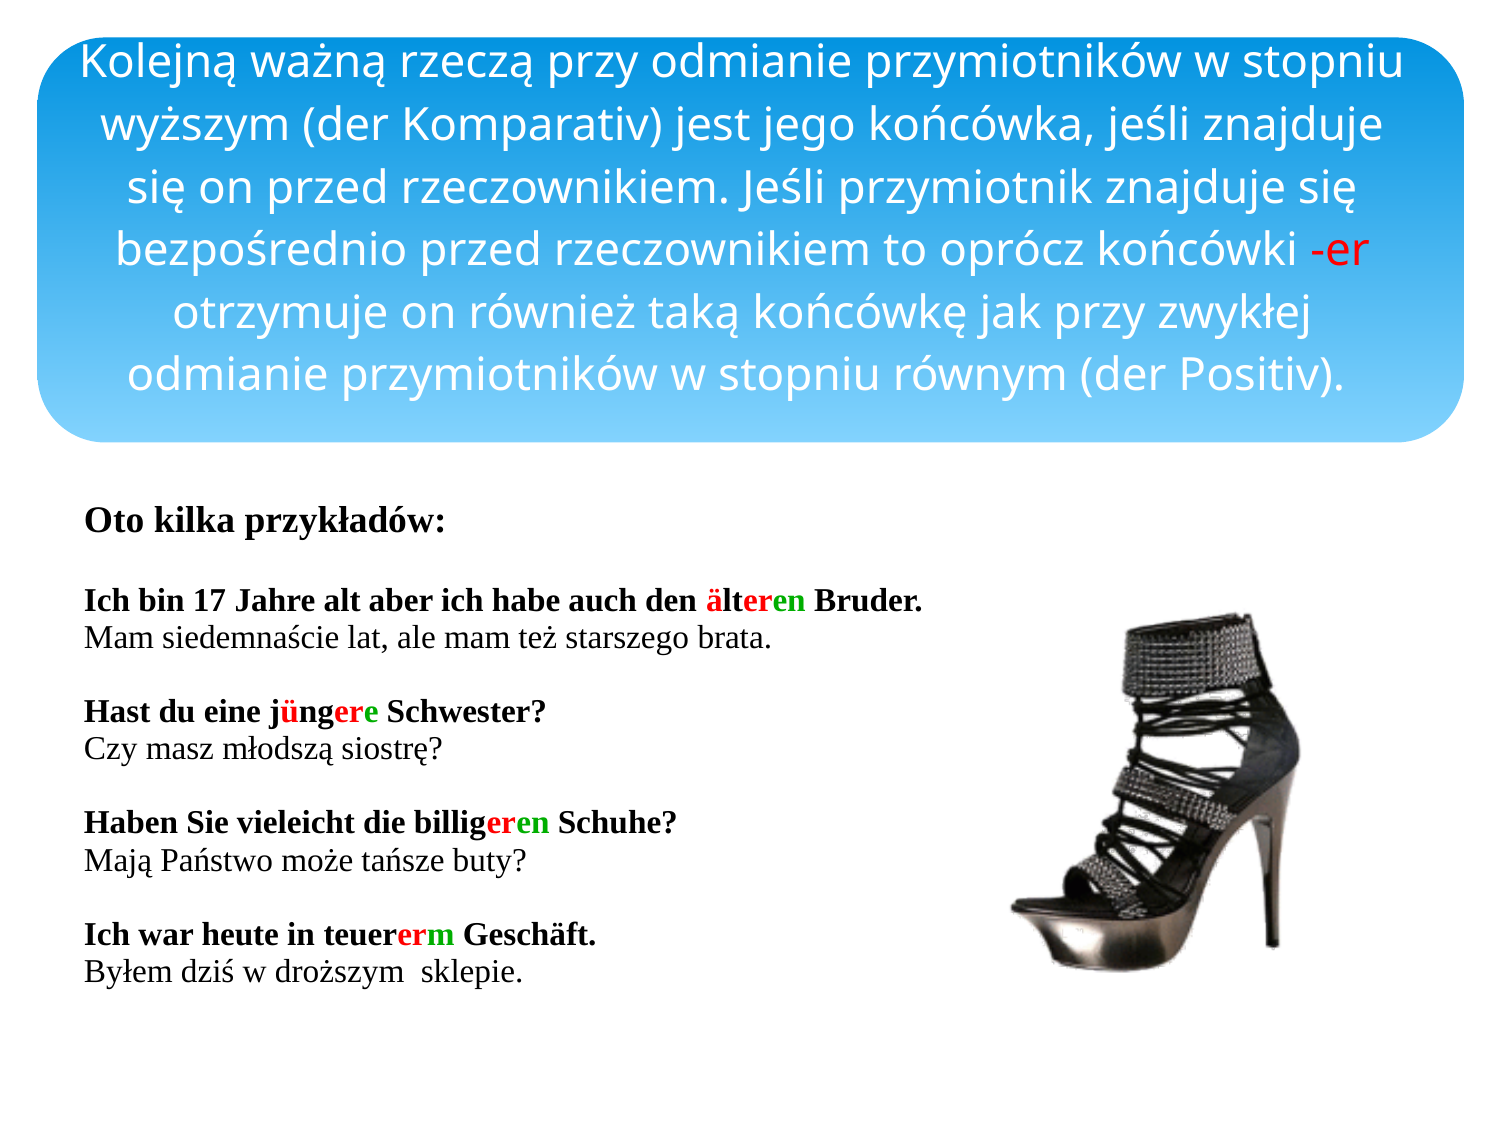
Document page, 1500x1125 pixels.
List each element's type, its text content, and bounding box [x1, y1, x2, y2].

title Kolejną ważną rzeczą przy odmianie przymiotników w stopniu wyższym (der Komparativ) jest jego końcówka, jeśli znajduje się on przed rzeczownikiem. Jeśli przymiotnik znajduje się bezpośrednio przed rzeczownikiem to oprócz końcówki -er otrzymuje on również taką końcówkę jak przy zwykłej odmianie przymiotników w stopniu równym (der Positiv). [67, 49, 1418, 384]
picture [1003, 590, 1304, 1004]
subtitle Oto kilka przykładów: Ich bin 17 Jahre alt aber ich habe auch den älteren Bruder. Mam siedemnaście lat, ale mam też starszego brata. Hast du eine jüngere Schwester? Czy masz młodszą siostrę? Haben Sie vieleicht die billigeren Schuhe? Mają Państwo może tańsze buty? Ich war heute in teuererm Geschäft. Byłem dziś w droższym sklepie. [83, 492, 1300, 1125]
